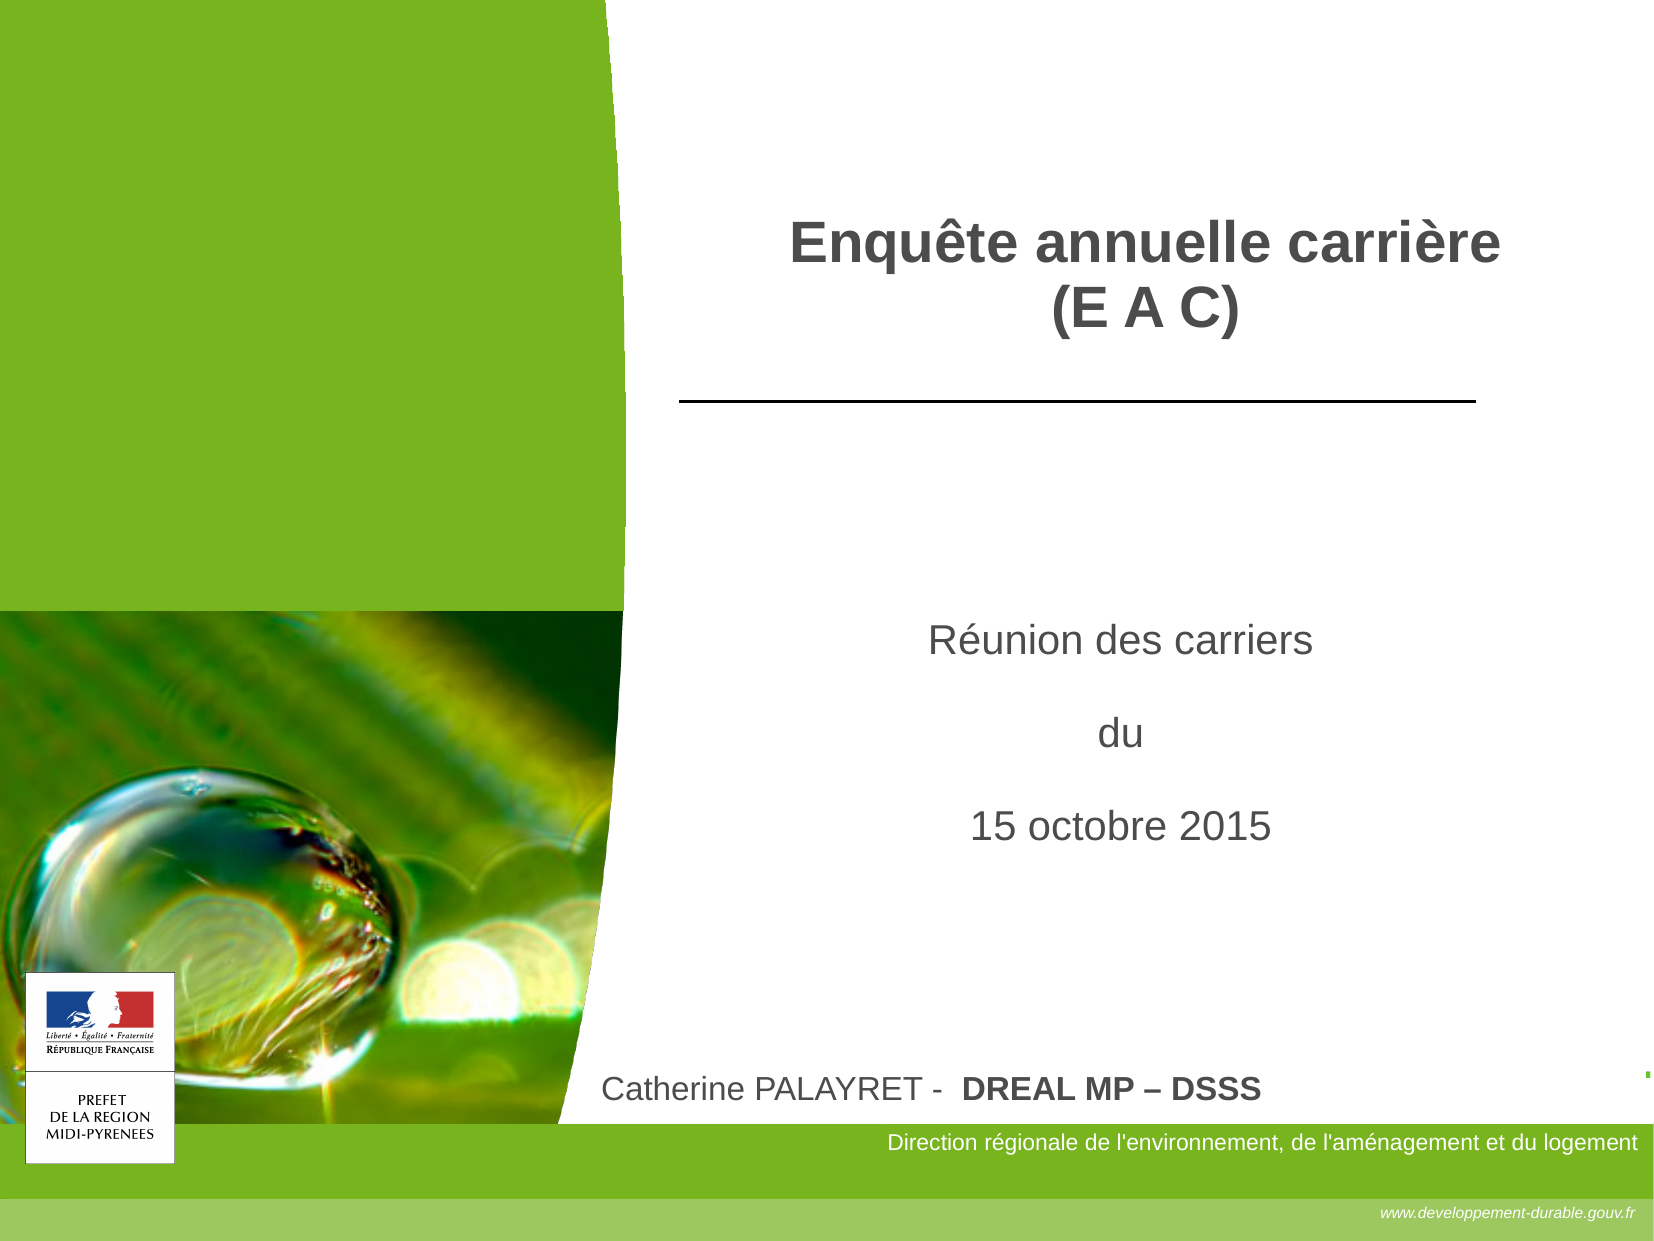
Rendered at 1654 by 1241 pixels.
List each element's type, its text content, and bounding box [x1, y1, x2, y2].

title Catherine PALAYRET - DREAL MP – DSSS [561, 1042, 1303, 1108]
title Enquête annuelle carrière (E A C) [672, 144, 1619, 730]
title Réunion des carriers du 15 octobre 2015 [704, 588, 1538, 849]
picture [0, 0, 1654, 1241]
